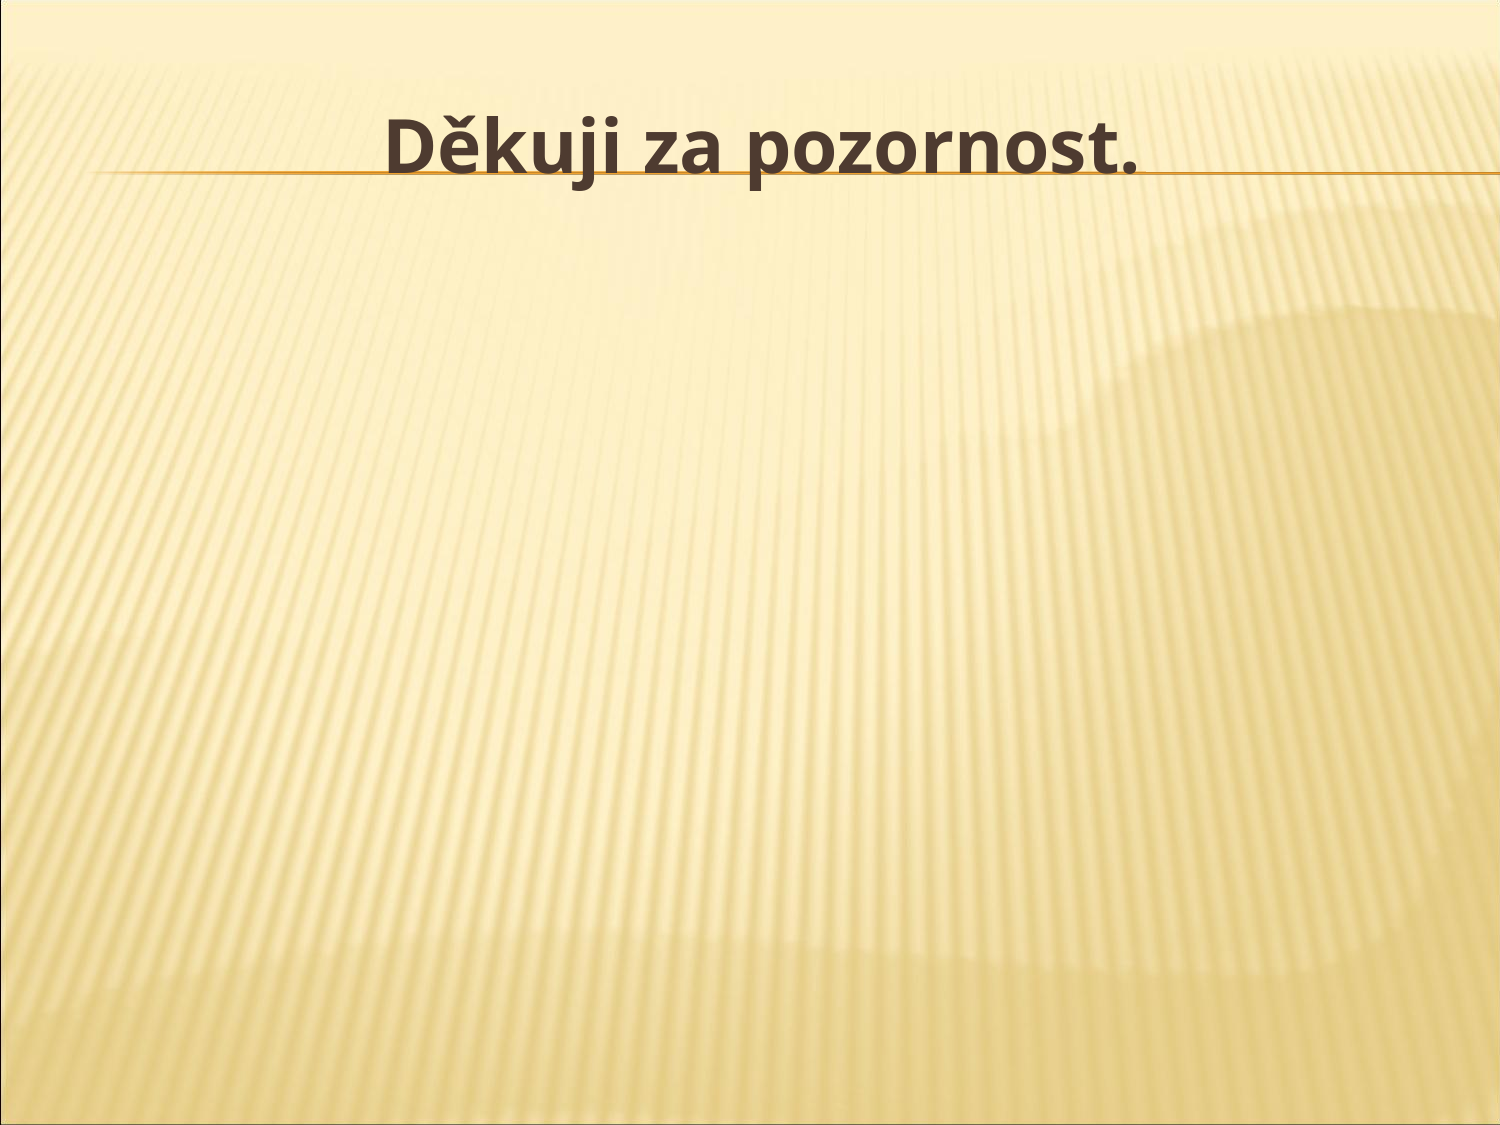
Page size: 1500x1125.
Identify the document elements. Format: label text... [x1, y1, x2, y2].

text_box Děkuji za pozornost. [50, 74, 1475, 212]
